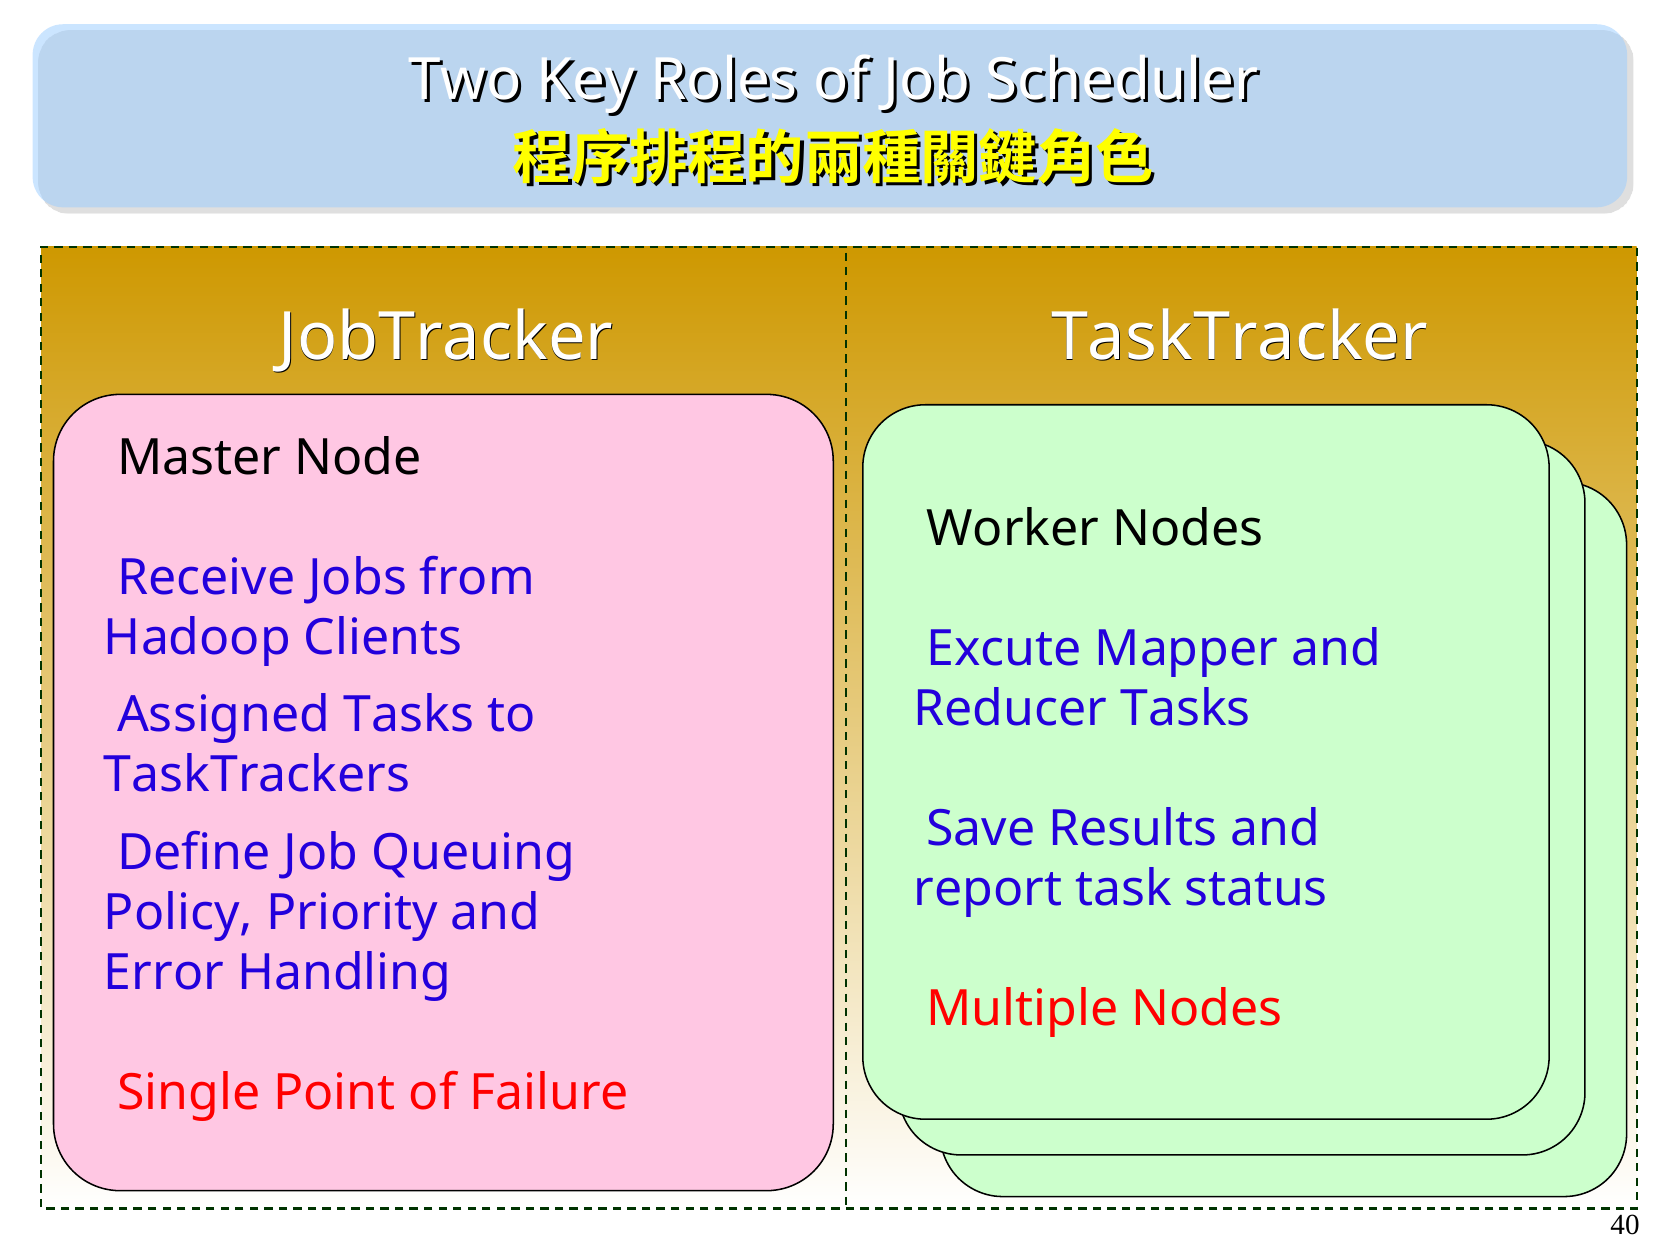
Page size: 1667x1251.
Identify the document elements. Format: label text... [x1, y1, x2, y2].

text_box [41, 246, 1637, 1209]
text_box JobTracker [59, 285, 834, 382]
text_box Worker Nodes Excute Mapper and Reducer Tasks Save Results and report task status Multiple Nodes [898, 488, 1548, 1048]
text_box TaskTracker [863, 285, 1617, 382]
title Two Key Roles of Job Scheduler 程序排程的兩種關鍵角色 [124, 28, 1542, 206]
text_box Master Node Receive Jobs from Hadoop Clients Assigned Tasks to TaskTrackers Define Job Queuing Policy, Priority and Error Handling Single Point of Failure [89, 416, 804, 1133]
text_box [32, 24, 1628, 208]
